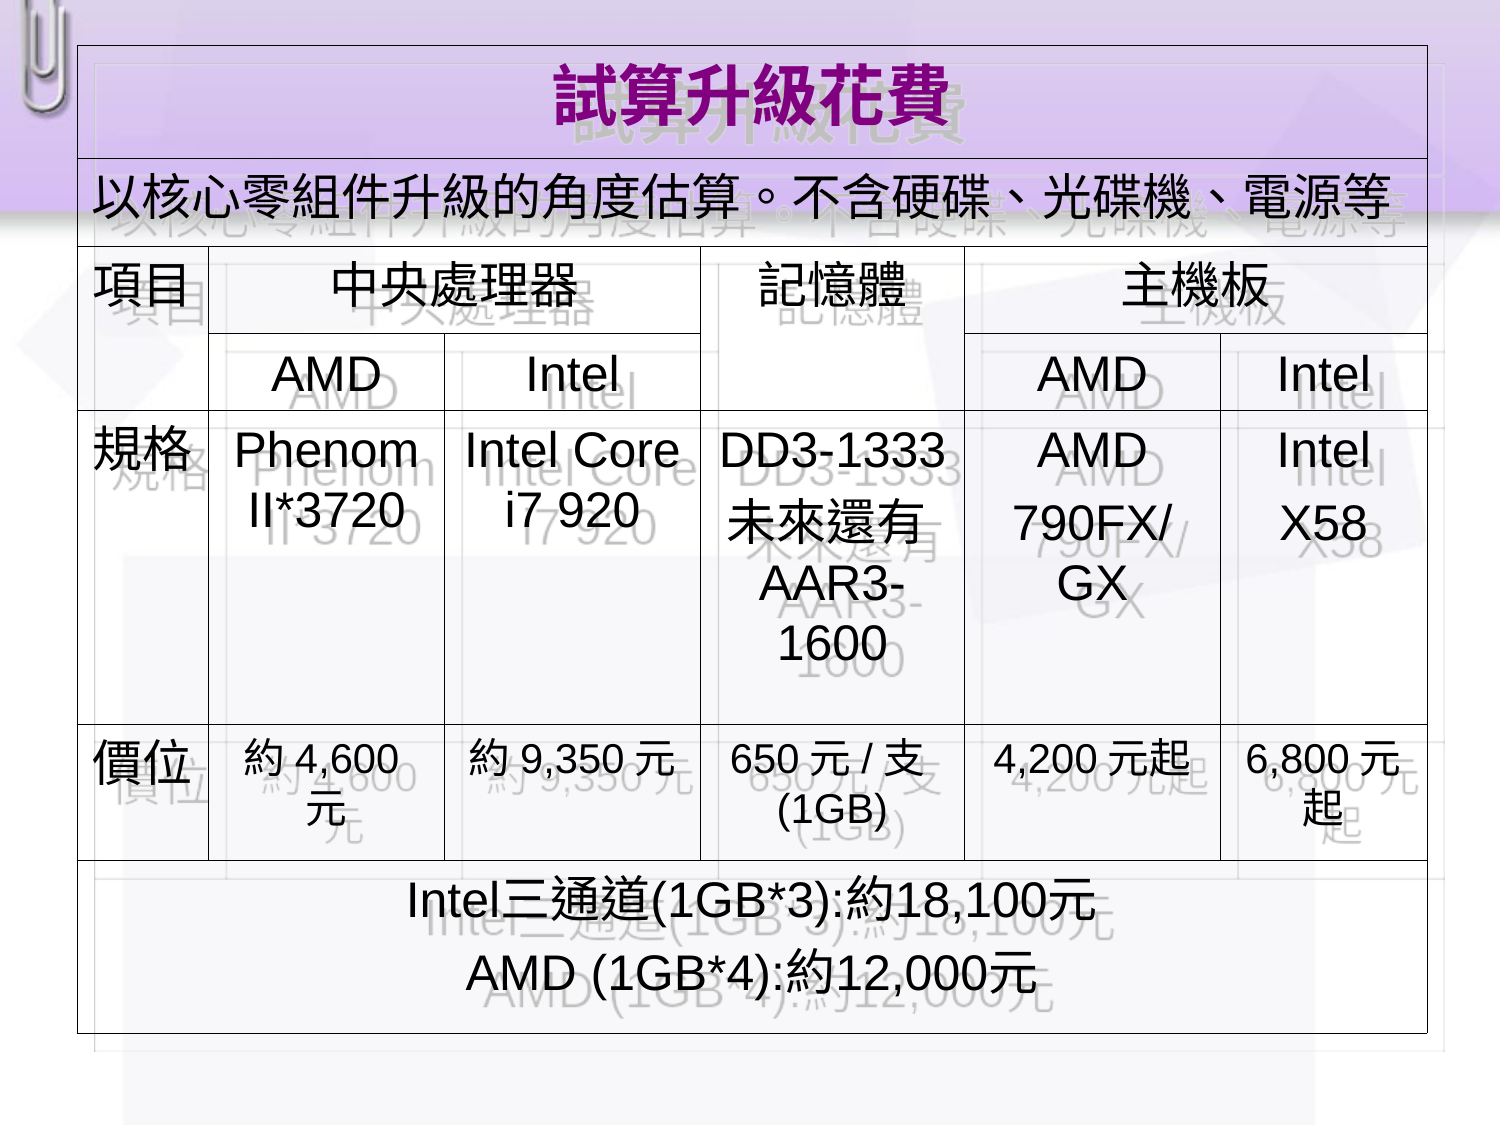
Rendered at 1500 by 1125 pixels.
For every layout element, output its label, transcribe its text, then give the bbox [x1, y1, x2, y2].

table_header 試算升級花費 [78, 46, 1427, 158]
picture [0, 0, 1500, 1125]
table_cell Phenom II*3720 [209, 411, 444, 724]
table_cell 主機板 [965, 247, 1427, 333]
table_cell 以核心零組件升級的角度估算。不含硬碟、光碟機、電源等 [78, 159, 1427, 246]
table_cell 記憶體 [701, 247, 964, 410]
table_cell AMD [209, 334, 444, 410]
table_cell 價位 [78, 725, 208, 860]
table_cell Intel X58 [1221, 411, 1427, 724]
table_cell 約4,600元 [209, 725, 444, 860]
table_cell Intel三通道(1GB*3):約18,100元 AMD (1GB*4):約12,000元 [78, 861, 1427, 1033]
table_cell Intel Core i7 920 [445, 411, 700, 724]
table_cell 約9,350元 [445, 725, 700, 860]
table_cell 4,200元起 [965, 725, 1220, 860]
table_cell 6,800元起 [1221, 725, 1427, 860]
table_cell 中央處理器 [209, 247, 700, 333]
table_cell AMD [965, 334, 1220, 410]
table_cell Intel [1221, 334, 1427, 410]
table_cell Intel [445, 334, 700, 410]
table_cell 規格 [78, 411, 208, 724]
table_cell DD3-1333 未來還有AAR3-1600 [701, 411, 964, 724]
table_cell 項目 [78, 247, 208, 410]
table_cell 650元/支(1GB) [701, 725, 964, 860]
table_cell AMD 790FX/GX [965, 411, 1220, 724]
